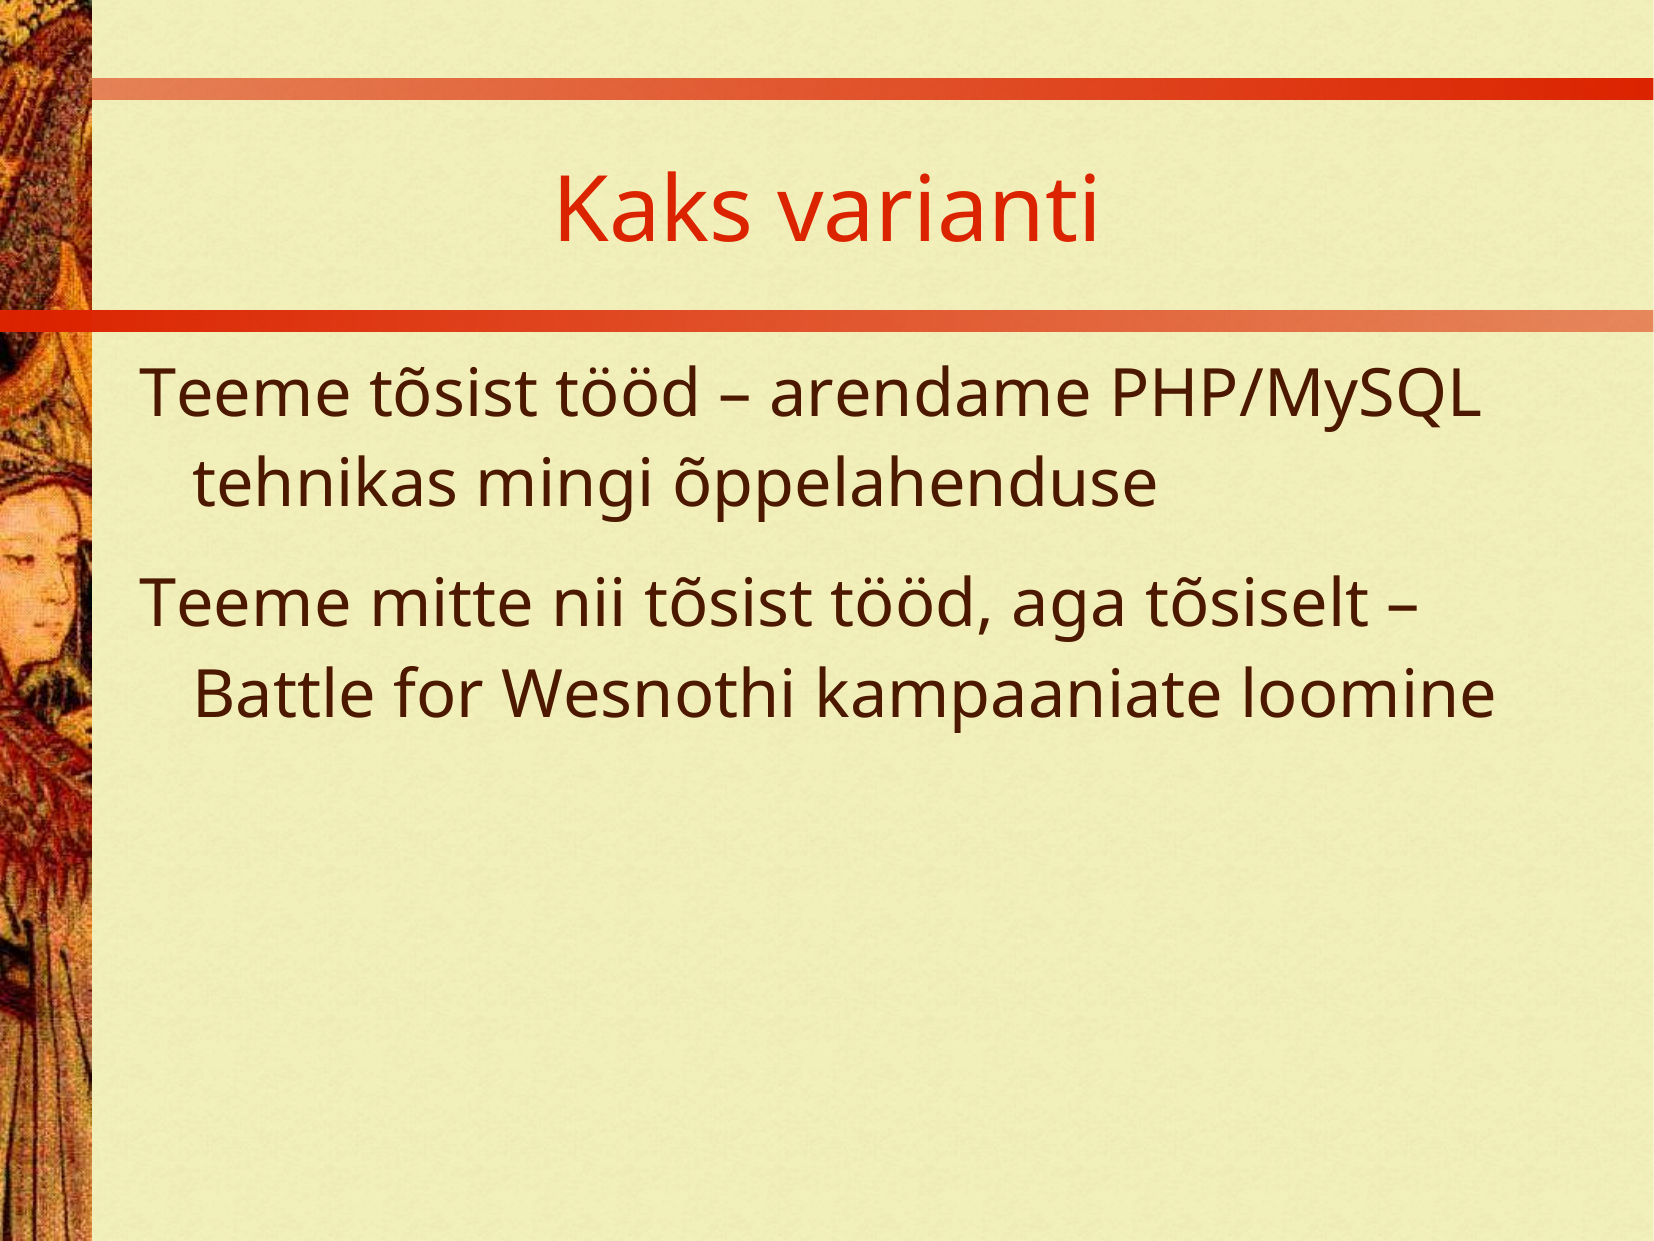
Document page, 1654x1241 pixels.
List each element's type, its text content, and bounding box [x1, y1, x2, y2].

picture [0, 332, 1654, 1241]
picture [0, 0, 1654, 310]
list Teeme tõsist tööd – arendame PHP/MySQL tehnikas mingi õppelahenduse Teeme mitte nii tõsist tööd, aga tõsiselt – Battle for Wesnothi kampaaniate loomine [121, 344, 1534, 1127]
title Kaks varianti [121, 102, 1534, 311]
